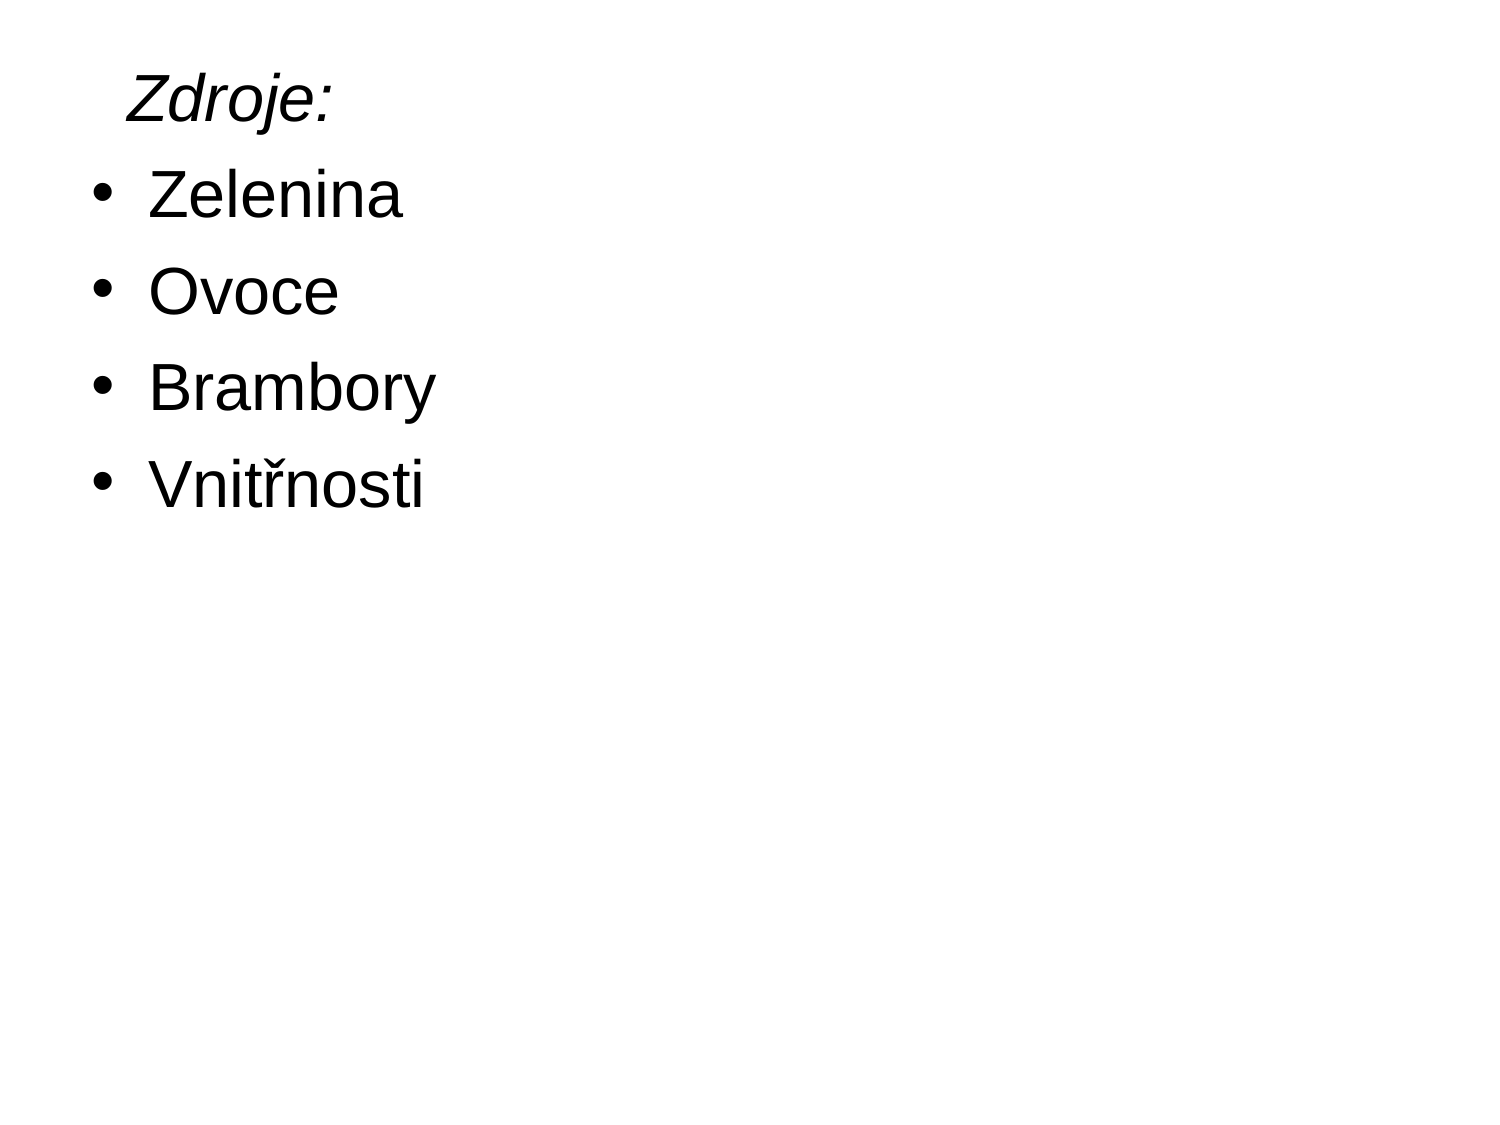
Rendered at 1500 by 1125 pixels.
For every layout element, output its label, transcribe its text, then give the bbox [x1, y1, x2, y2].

list Zdroje: Zelenina Ovoce Brambory Vnitřnosti [76, 46, 1427, 1010]
